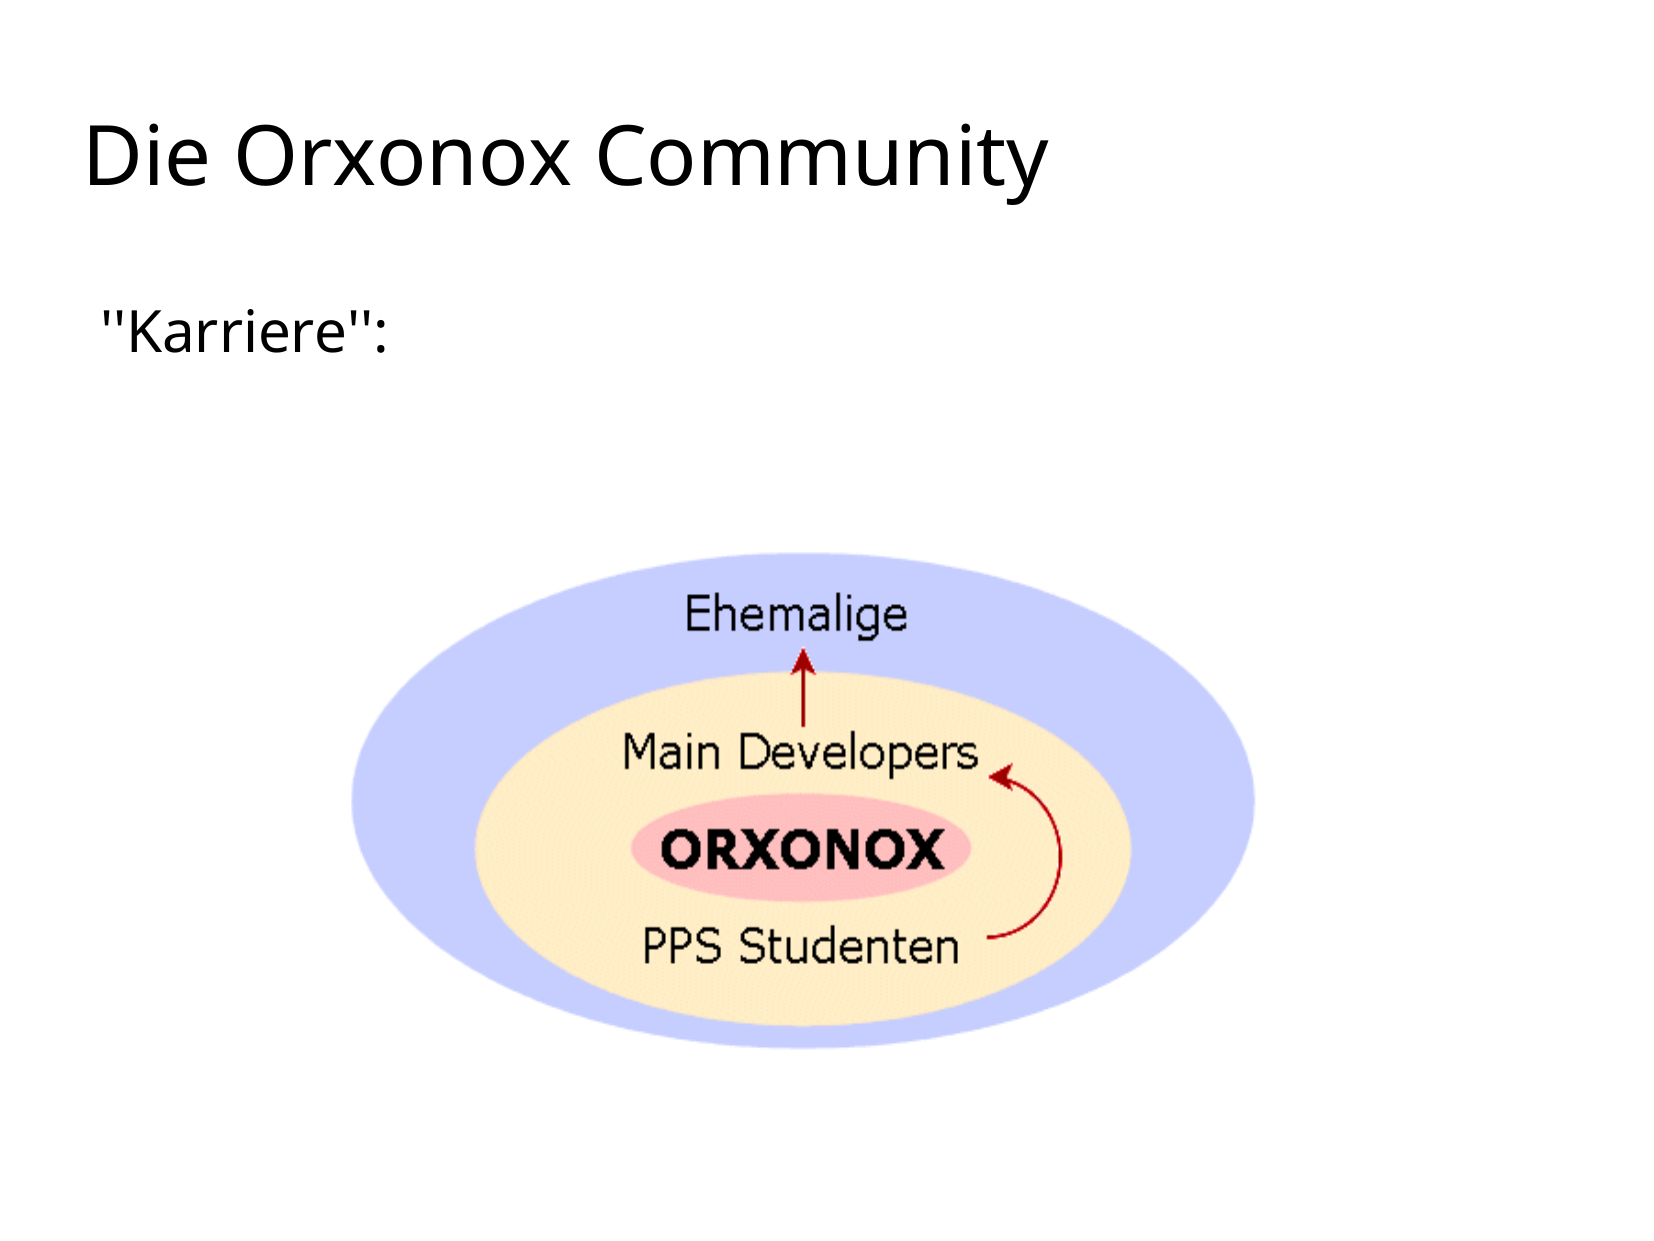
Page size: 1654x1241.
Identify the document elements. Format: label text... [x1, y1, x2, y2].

picture [249, 487, 1351, 1088]
title Die Orxonox Community [82, 49, 1571, 257]
list ''Karriere'': [82, 290, 1571, 1109]
